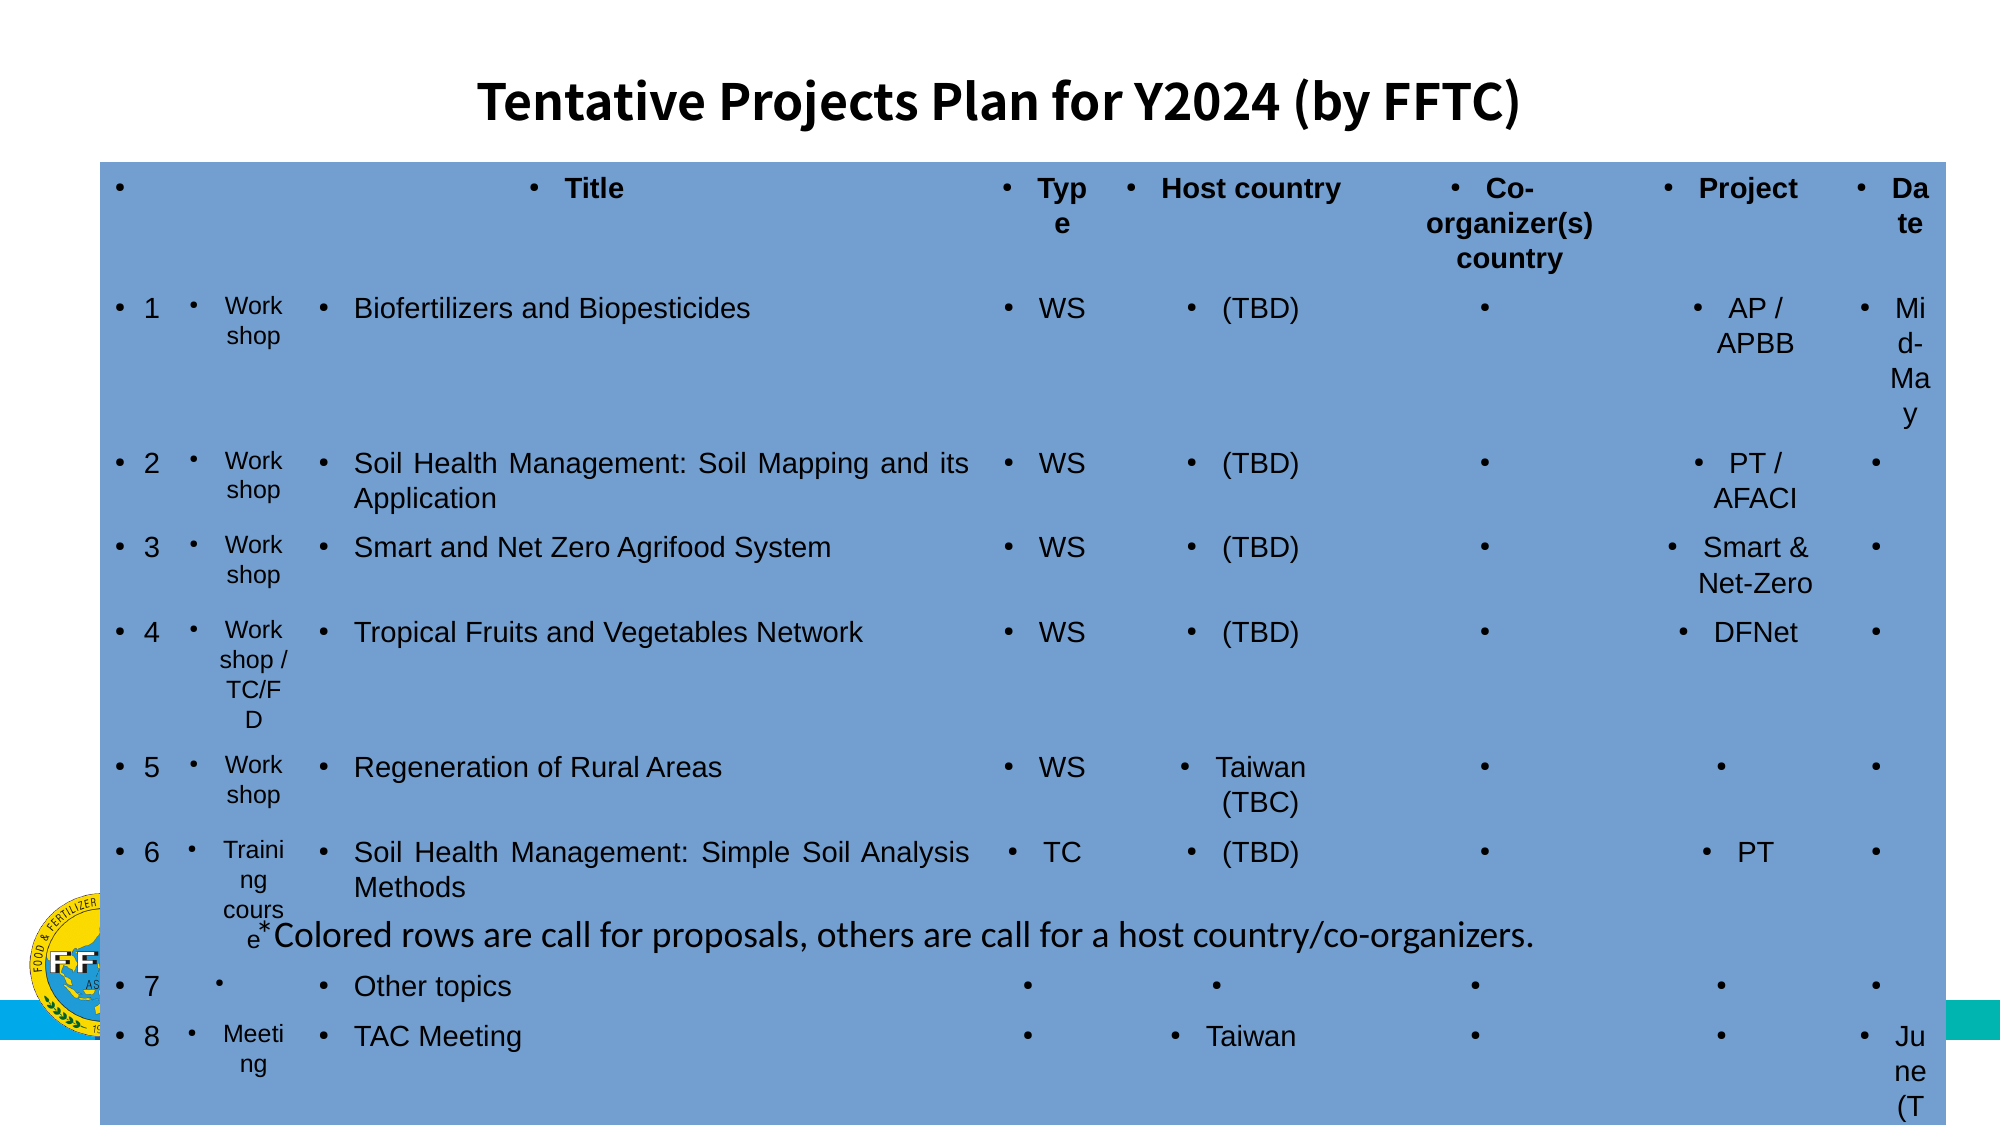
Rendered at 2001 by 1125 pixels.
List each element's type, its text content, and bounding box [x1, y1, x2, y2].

table_cell [1840, 741, 1946, 826]
table_cell 8 [100, 1011, 168, 1125]
table_header Host country [1104, 162, 1363, 282]
table_cell [1363, 522, 1622, 607]
table_cell (TBD) [1104, 607, 1363, 741]
table_cell [1840, 522, 1946, 607]
table_cell TAC Meeting [304, 1011, 985, 1125]
table_header Co-organizer(s) country [1363, 162, 1622, 282]
table_cell Taiwan (TBC) [1104, 741, 1363, 826]
table_cell 3 [100, 522, 168, 607]
table_cell 6 [100, 826, 168, 961]
table_cell [1104, 963, 1363, 1011]
table_header [100, 162, 168, 282]
table_cell [1363, 437, 1622, 522]
table_cell [1363, 826, 1622, 961]
table_cell [1363, 741, 1622, 826]
table_cell WS [985, 282, 1104, 437]
table_header Date [1840, 162, 1946, 282]
table_cell 2 [100, 437, 168, 522]
table_cell Work shop [168, 522, 304, 607]
table_cell Mid-May [1840, 282, 1946, 437]
table_cell Work shop [168, 437, 304, 522]
table_cell PT / AFACI [1622, 437, 1840, 522]
table_cell Work shop [168, 282, 304, 437]
table_cell Other topics [304, 963, 985, 1011]
table_cell WS [985, 741, 1104, 826]
table_cell [985, 1011, 1104, 1125]
table_cell Work shop [168, 741, 304, 826]
table_cell Smart & Net-Zero [1622, 522, 1840, 607]
table_cell [1622, 961, 1840, 1011]
table_cell [1363, 1011, 1622, 1125]
table_cell [1363, 961, 1622, 1011]
table_cell 7 [100, 961, 168, 1011]
table_cell Soil Health Management: Soil Mapping and its Application [304, 437, 985, 522]
table_header Type [985, 162, 1104, 282]
table_cell [1363, 607, 1622, 741]
table_cell Tropical Fruits and Vegetables Network [304, 607, 985, 741]
table_cell [1622, 741, 1840, 826]
table_cell [1840, 437, 1946, 522]
table_cell 5 [100, 741, 168, 826]
text_box *Colored rows are call for proposals, others are call for a host country/co-organizers. [240, 902, 1558, 963]
table_cell Regeneration of Rural Areas [304, 741, 985, 826]
table_cell Smart and Net Zero Agrifood System [304, 522, 985, 607]
table_cell Training course [168, 826, 304, 961]
table_cell June (TBD) [1840, 1011, 1946, 1125]
table_cell WS [985, 607, 1104, 741]
table_cell [1840, 826, 1946, 961]
table_cell Work shop /TC/FD [168, 607, 304, 741]
table_cell [168, 961, 304, 1011]
table_cell 4 [100, 607, 168, 741]
title Tentative Projects Plan for Y2024 (by FFTC) [99, 37, 1900, 163]
table_header Project [1622, 162, 1840, 282]
table_cell (TBD) [1104, 282, 1363, 437]
table_cell WS [985, 437, 1104, 522]
table_cell (TBD) [1104, 437, 1363, 522]
table_cell WS [985, 522, 1104, 607]
table_cell (TBD) [1104, 826, 1363, 902]
table_cell 1 [100, 282, 168, 437]
table_cell AP / APBB [1622, 282, 1840, 437]
table_cell [985, 963, 1104, 1011]
table_cell [1363, 282, 1622, 437]
table_cell PT [1622, 826, 1840, 961]
table_cell [1840, 607, 1946, 741]
table_cell (TBD) [1104, 522, 1363, 607]
table_cell Soil Health Management: Simple Soil Analysis Methods [304, 826, 985, 902]
table_cell [1840, 961, 1946, 1011]
table_cell Meeting [168, 1011, 304, 1125]
table_cell TC [985, 826, 1104, 902]
table_cell DFNet [1622, 607, 1840, 741]
table_cell Biofertilizers and Biopesticides [304, 282, 985, 437]
table_header Title [168, 162, 985, 282]
table_cell Taiwan [1104, 1011, 1363, 1125]
table_cell [1622, 1011, 1840, 1125]
